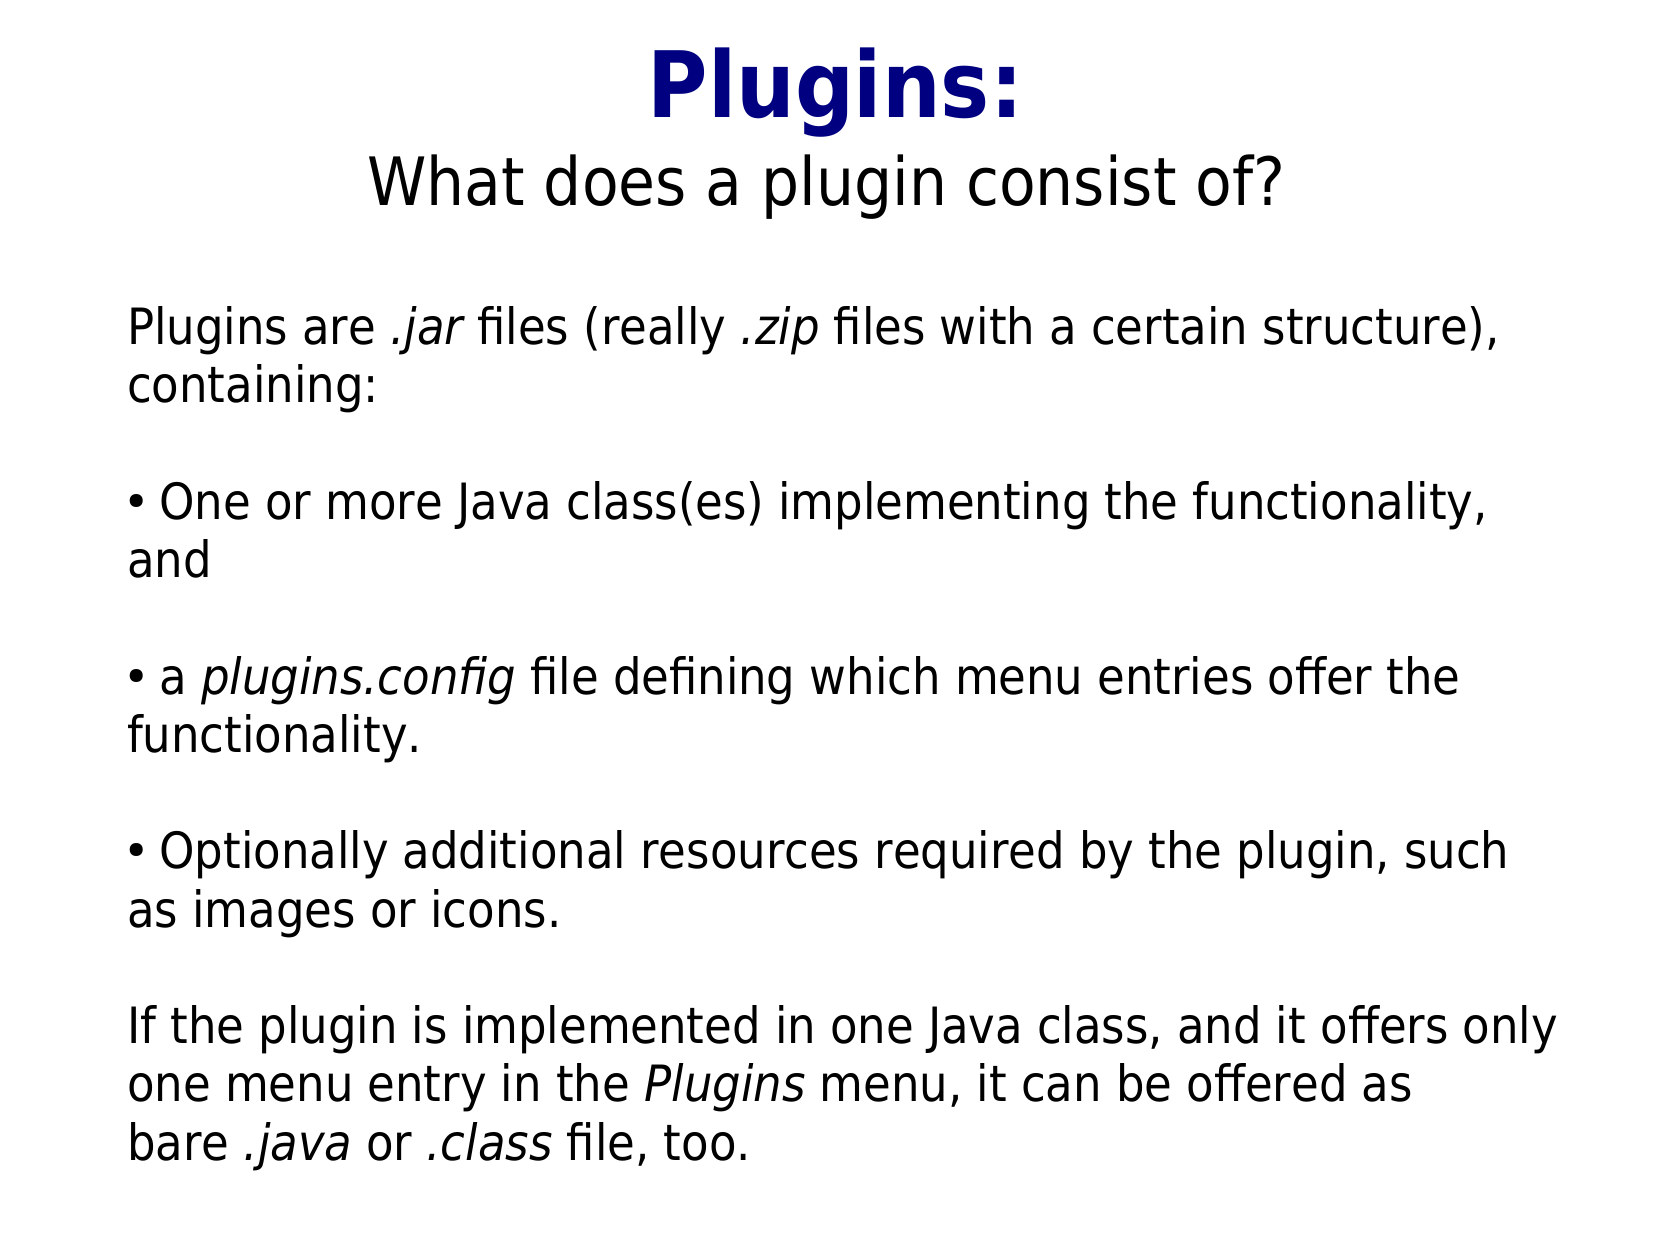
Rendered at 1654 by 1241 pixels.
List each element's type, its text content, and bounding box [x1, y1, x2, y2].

title Plugins: [82, 31, 1571, 141]
title What does a plugin consist of? [82, 141, 1571, 287]
text_box Plugins are .jar files (really .zip files with a certain structure), containing: One or more Java class(es) implementing the functionality, and a plugins.config file defining which menu entries offer the functionality. Optionally additional resources required by the plugin, such as images or icons. If the plugin is implemented in one Java class, and it offers only one menu entry in the Plugins menu, it can be offered as bare .java or .class file, too. [112, 290, 1576, 1180]
